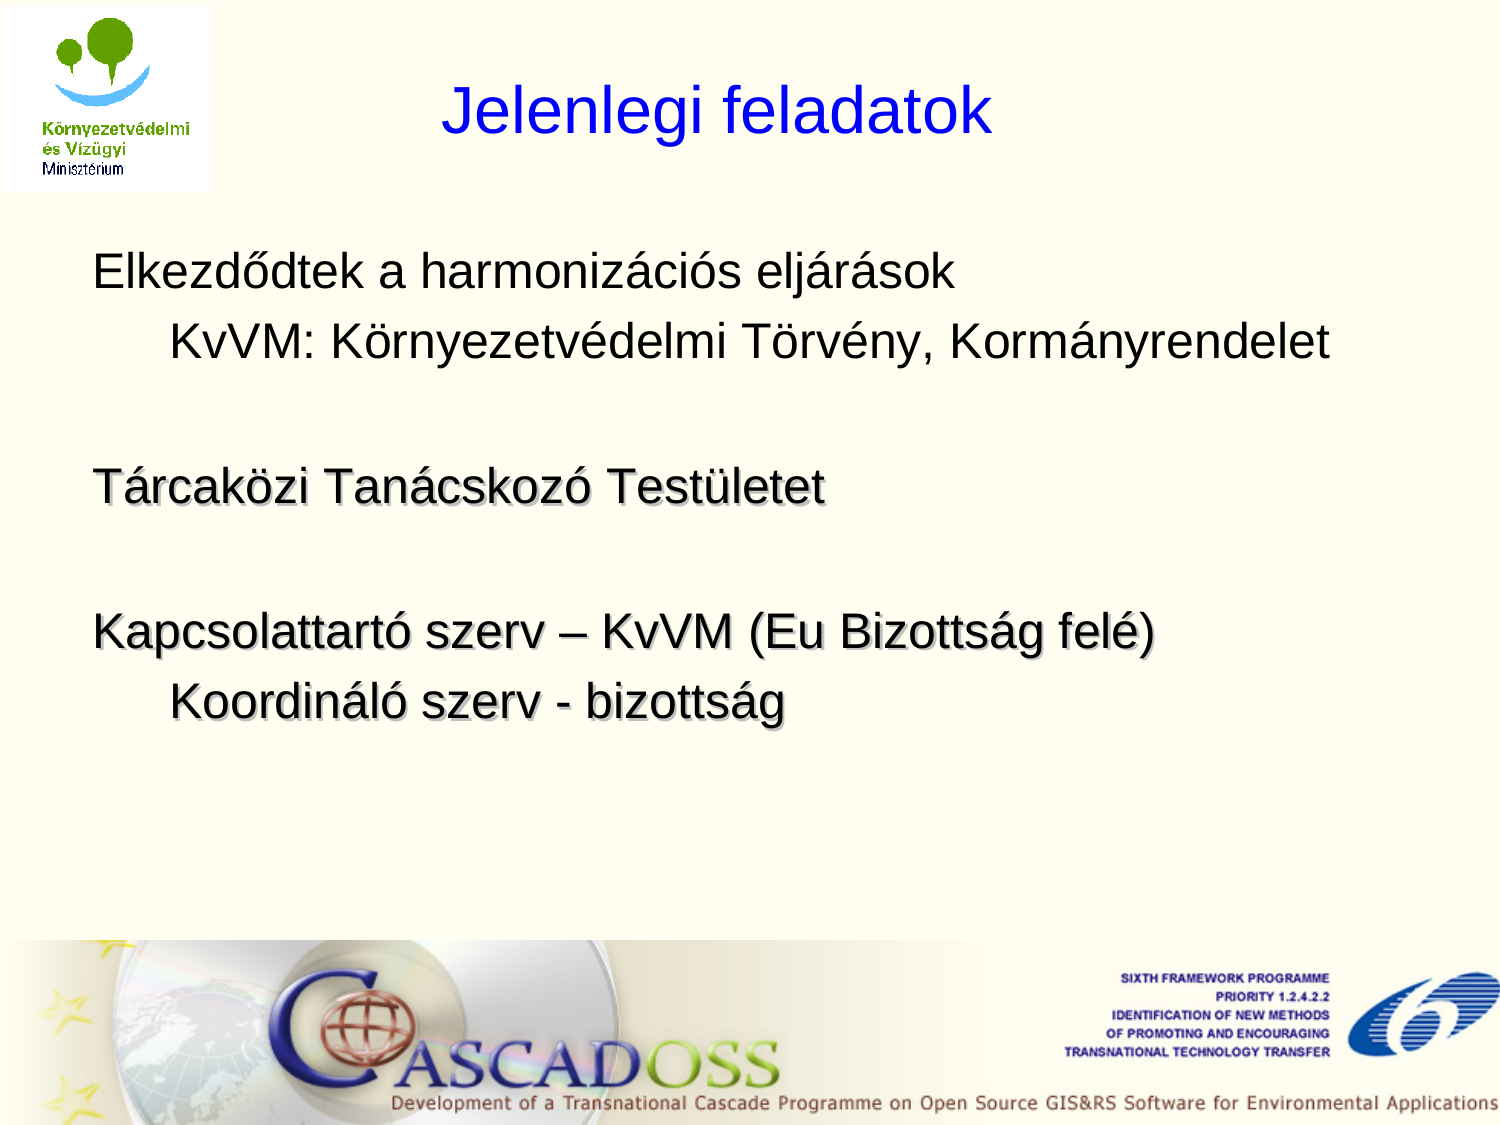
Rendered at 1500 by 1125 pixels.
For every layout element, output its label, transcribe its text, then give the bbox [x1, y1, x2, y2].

picture [0, 940, 1500, 1125]
list Elkezdődtek a harmonizációs eljárások KvVM: Környezetvédelmi Törvény, Kormányrendelet Tárcaközi Tanácskozó Testületet Kapcsolattartó szerv – KvVM (Eu Bizottság felé) Koordináló szerv - bizottság [75, 243, 1425, 941]
picture [3, 5, 211, 192]
text_box Jelenlegi feladatok [341, 72, 1093, 148]
